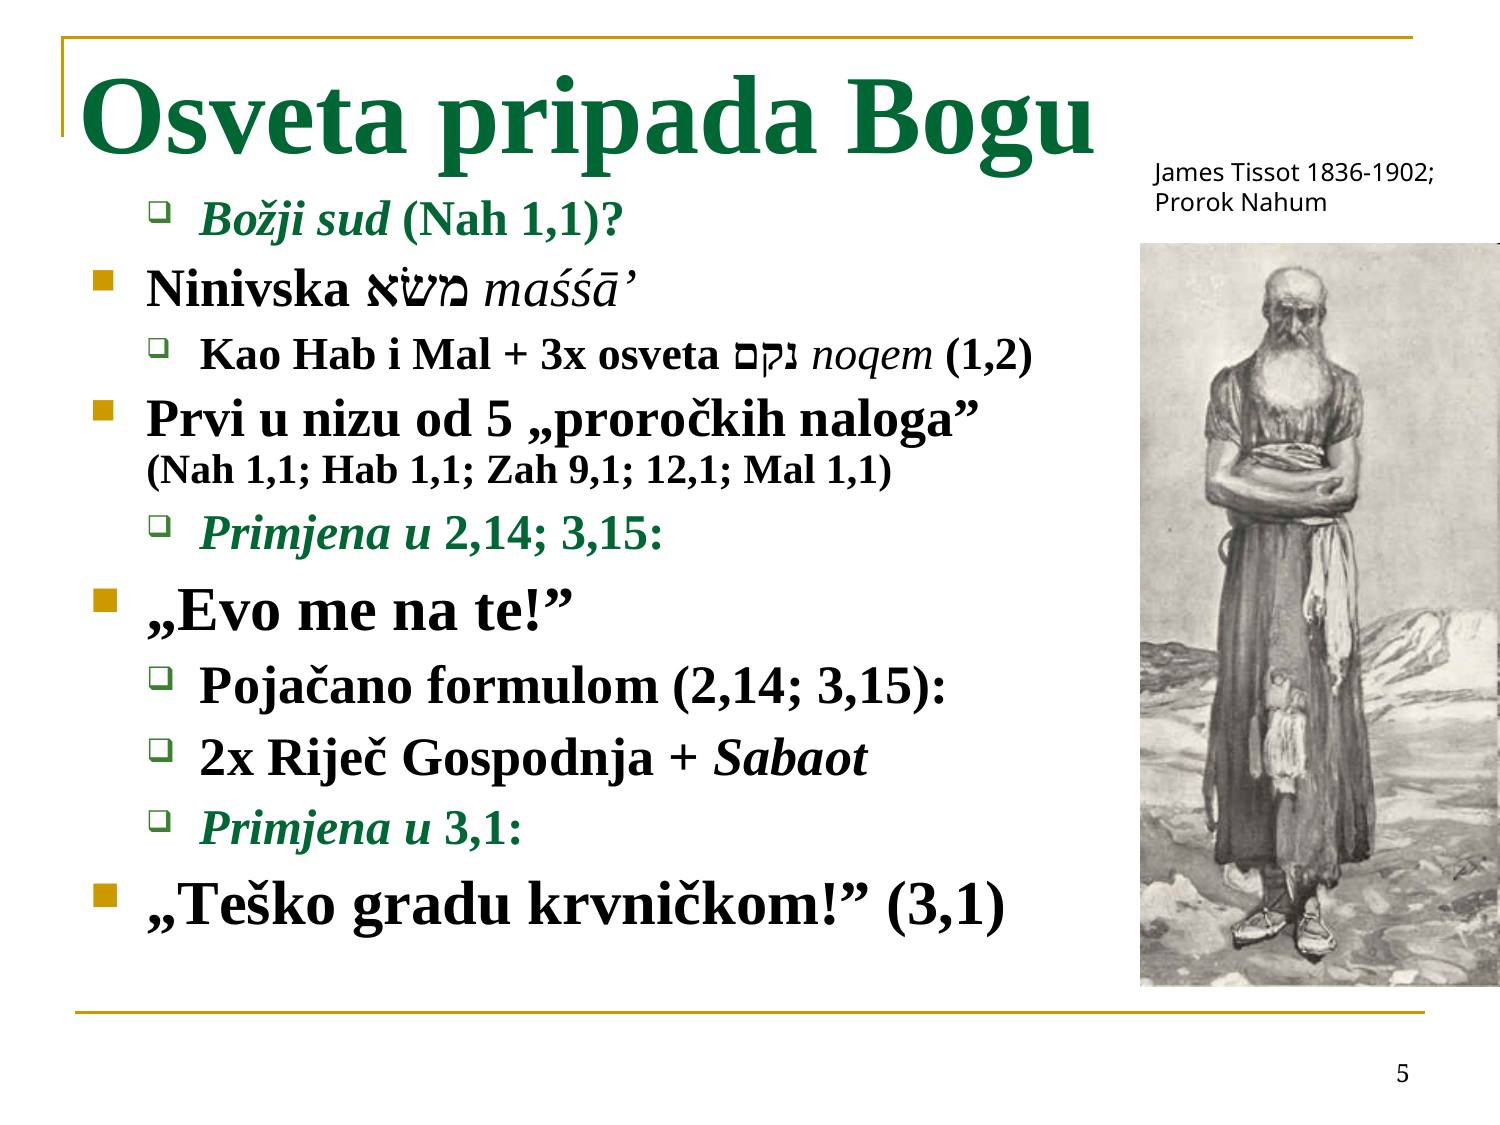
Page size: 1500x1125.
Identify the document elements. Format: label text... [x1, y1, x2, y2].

text_box James Tissot 1836-1902; Prorok Nahum [1139, 148, 1500, 225]
text_box <number> [1074, 1024, 1426, 1100]
list Božji sud (Nah 1,1)? Ninivska משׂא maśśā’ Kao Hab i Mal + 3x osveta נקם noqem (1,2) Prvi u nizu od 5 „proročkih naloga” (Nah 1,1; Hab 1,1; Zah 9,1; 12,1; Mal 1,1) Primjena u 2,14; 3,15: „Evo me na te!” Pojačano formulom (2,14; 3,15): 2x Riječ Gospodnja + Sabaot Primjena u 3,1: „Teško gradu krvničkom!” (3,1) [74, 184, 1140, 1006]
picture [1140, 243, 1500, 987]
title Osveta pripada Bogu [63, 33, 1414, 221]
